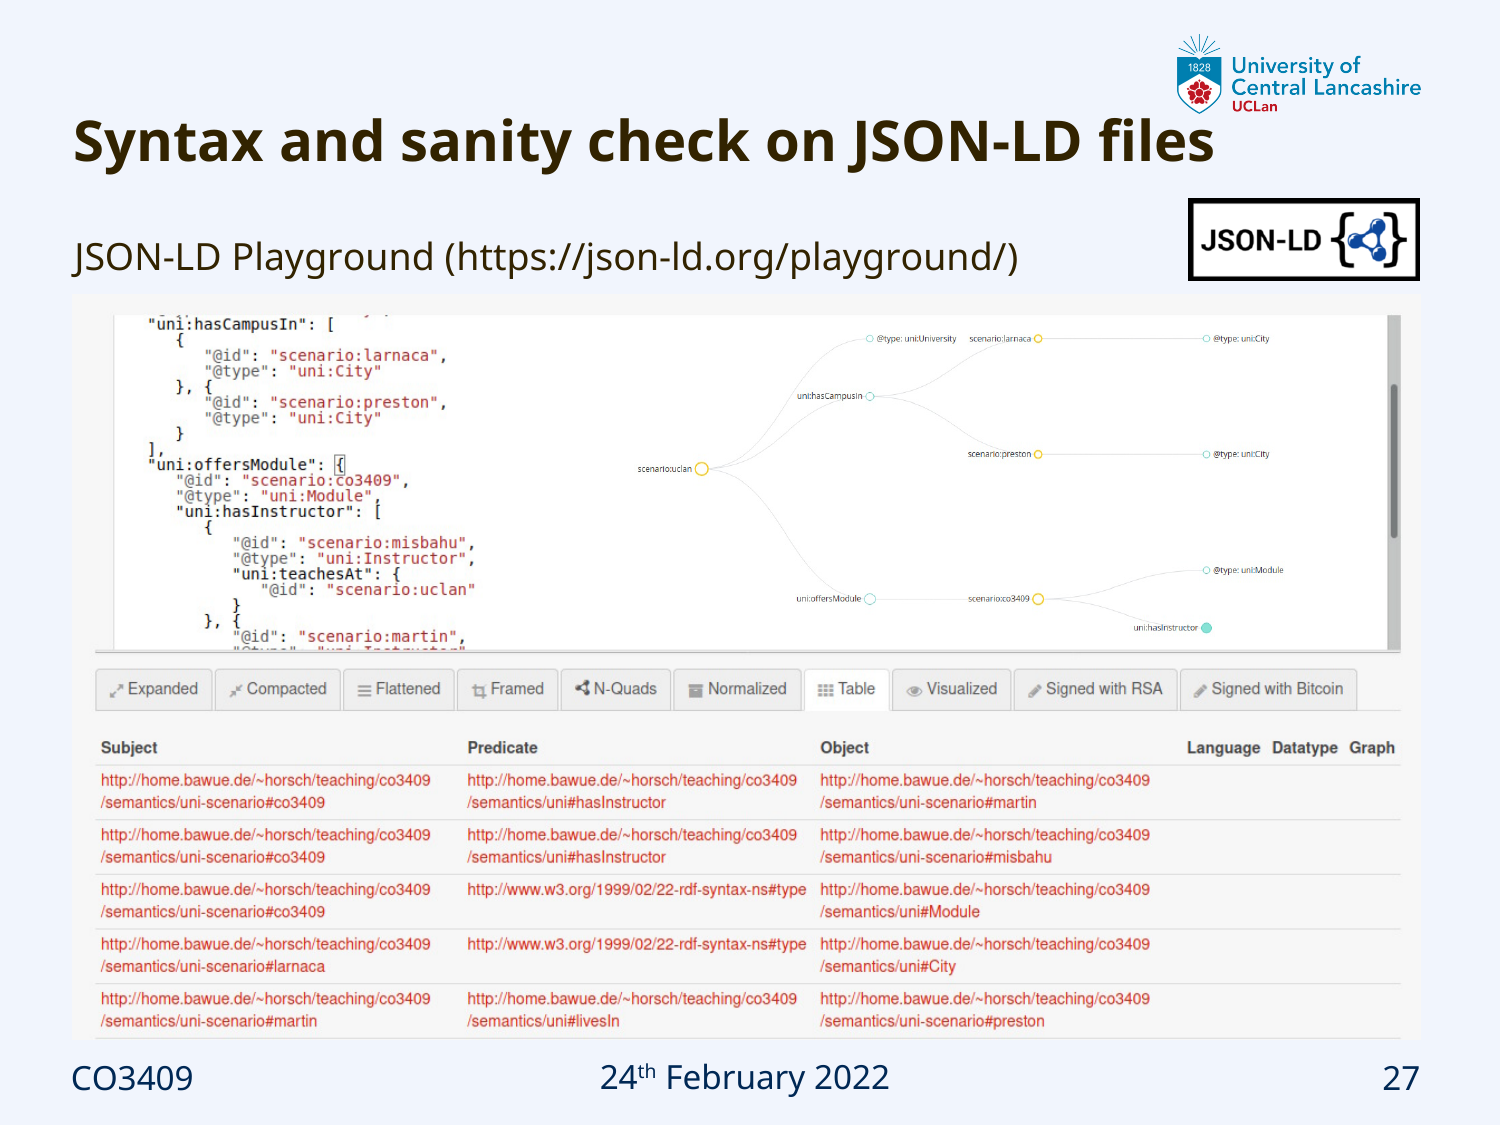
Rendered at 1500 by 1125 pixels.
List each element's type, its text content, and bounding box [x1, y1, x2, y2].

picture [72, 294, 1421, 1040]
text_box JSON-LD Playground (https://json-ld.org/playground/) [59, 216, 1435, 292]
picture [1188, 198, 1420, 216]
title Syntax and sanity check on JSON-LD files [58, 93, 1475, 186]
picture [1177, 34, 1421, 93]
